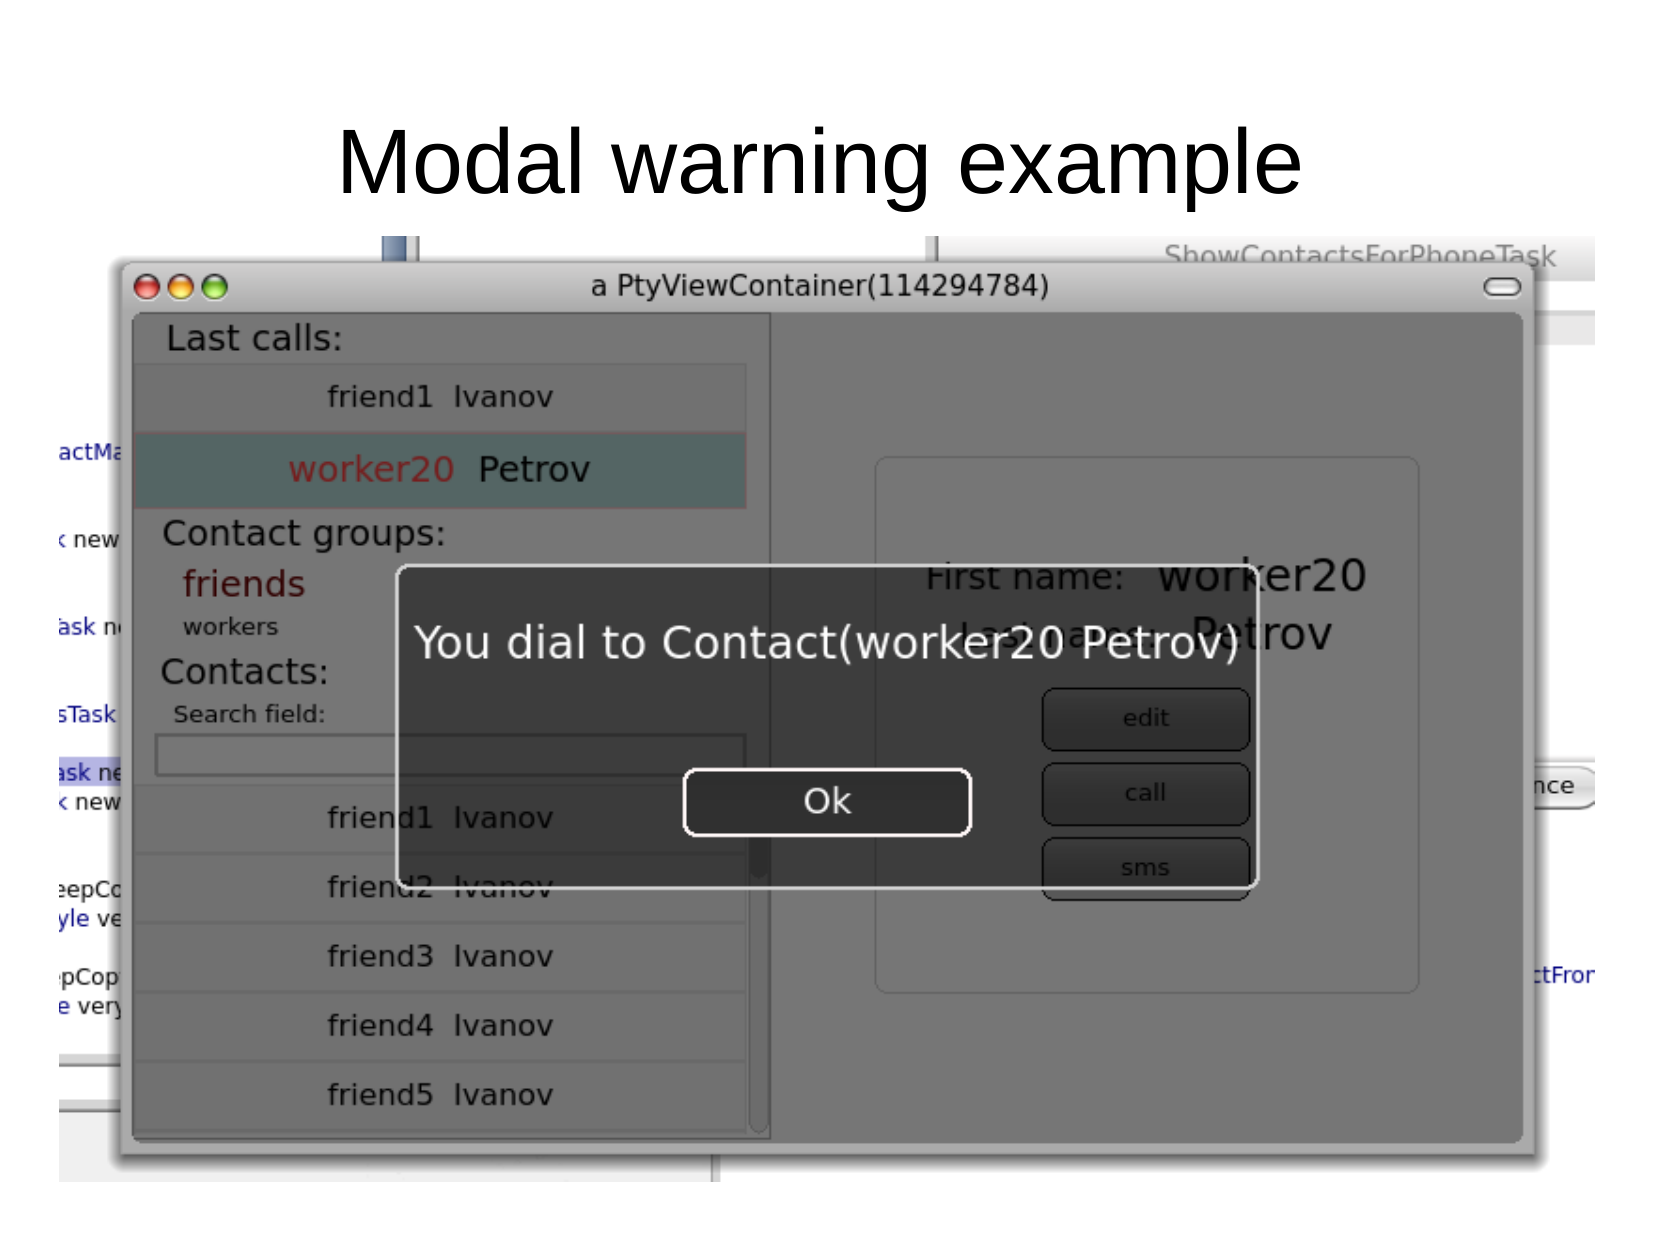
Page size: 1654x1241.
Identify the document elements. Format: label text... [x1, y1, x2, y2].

picture [59, 236, 1595, 1182]
title Modal warning example [76, 58, 1565, 236]
